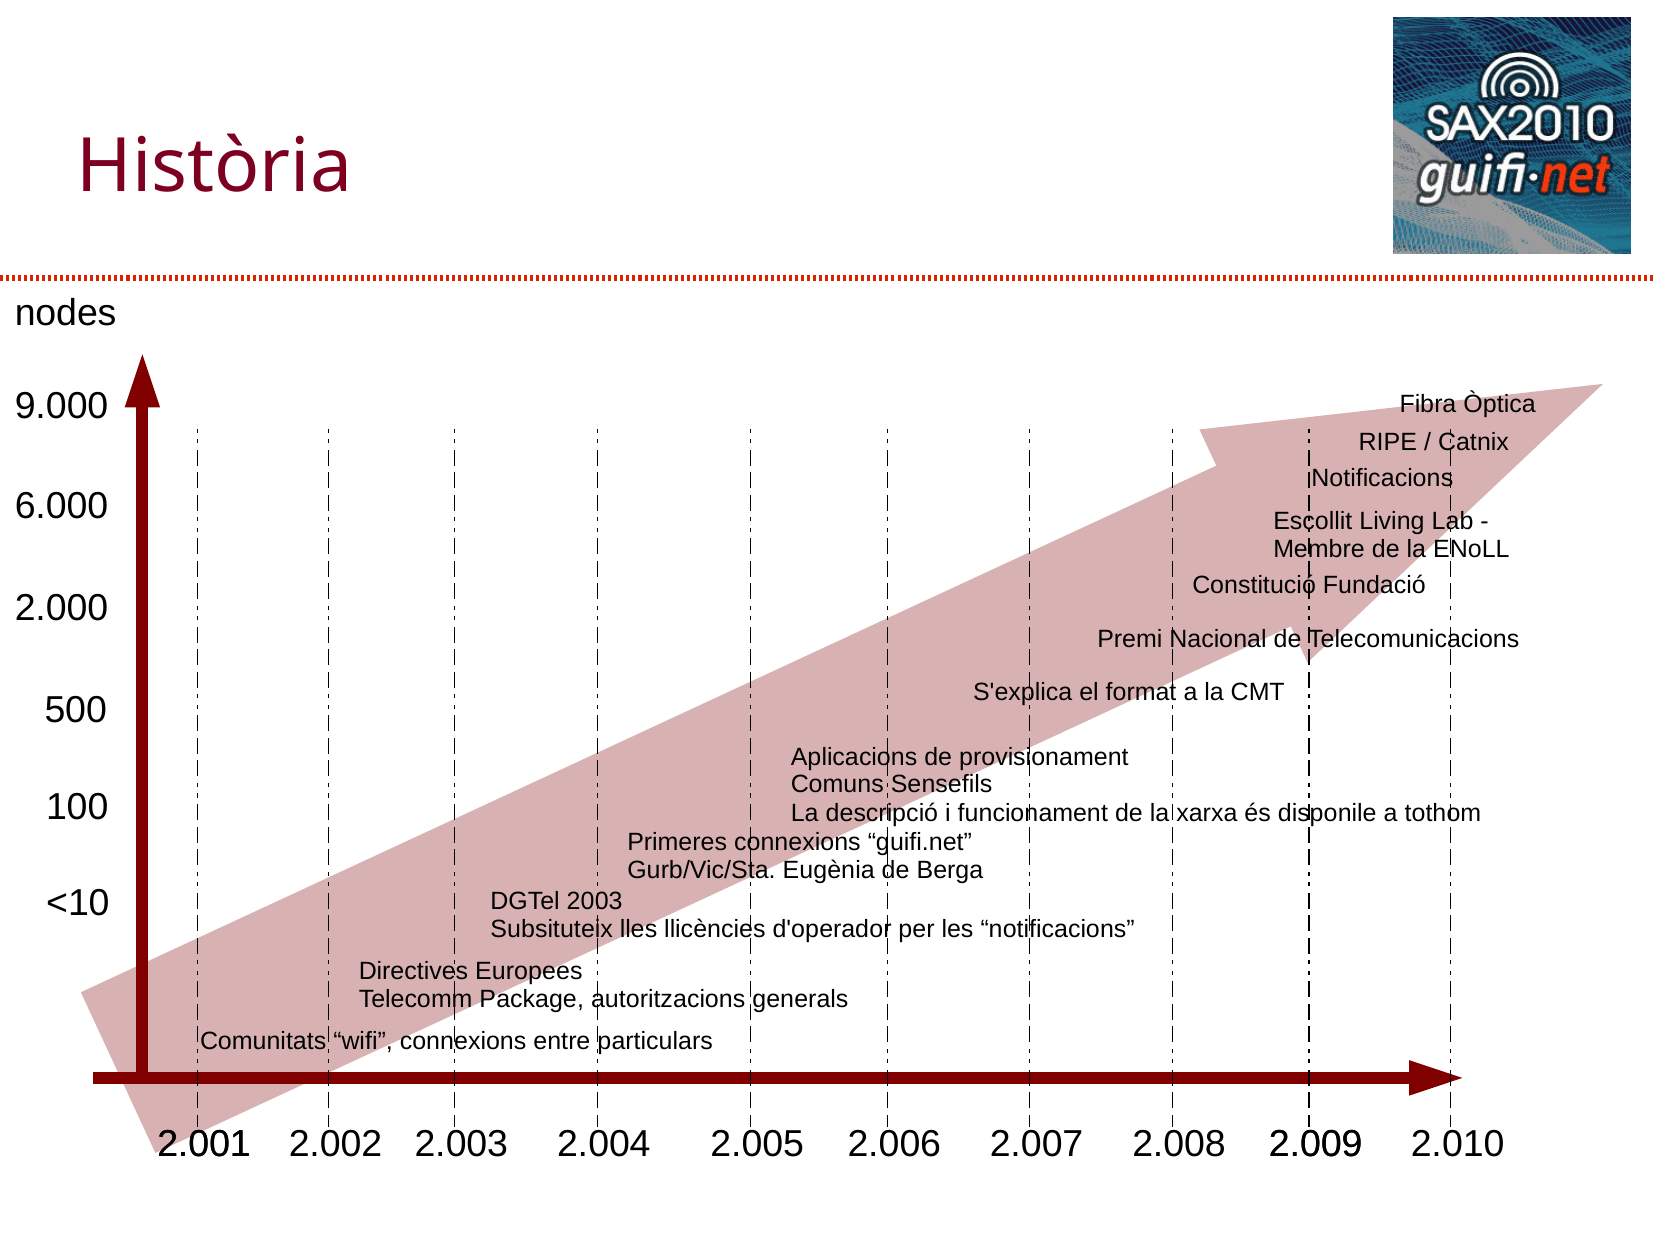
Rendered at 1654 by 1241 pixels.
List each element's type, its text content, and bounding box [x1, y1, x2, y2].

text_box 2.000 [0, 579, 124, 637]
text_box 2.005 [695, 1115, 819, 1173]
text_box 9.000 [0, 377, 124, 435]
text_box Notificacions [1296, 455, 1469, 499]
title Història [76, 59, 1093, 267]
text_box Premi Nacional de Telecomunicacions [1082, 617, 1536, 660]
text_box 2.006 [832, 1115, 956, 1173]
text_box 2.007 [975, 1115, 1099, 1173]
picture [1393, 17, 1631, 254]
text_box Constitució Fundació [1177, 563, 1442, 607]
text_box 2.002 [273, 1115, 398, 1173]
text_box Primeres connexions “guifi.net” Gurb/Vic/Sta. Eugènia de Berga [612, 820, 1000, 892]
text_box Comunitats “wifi”, connexions entre particulars [185, 1018, 729, 1062]
text_box 100 [31, 777, 124, 835]
text_box 2.004 [542, 1115, 666, 1173]
text_box DGTel 2003 Subsituteix lles llicències d'operador per les “notificacions” [475, 879, 1151, 951]
text_box 6.000 [0, 477, 124, 535]
text_box RIPE / Catnix [1344, 420, 1525, 464]
text_box Aplicacions de provisionament Comuns Sensefils La descripció i funcionament de la xarxa és disponile a tothom [775, 734, 1498, 834]
text_box Escollit Living Lab - Membre de la ENoLL [1258, 499, 1526, 570]
text_box Fibra Òptica [1384, 382, 1551, 426]
text_box <10 [31, 874, 125, 932]
text_box 2.008 [1117, 1115, 1241, 1173]
text_box 2.009 [1254, 1115, 1378, 1173]
text_box nodes [0, 283, 132, 341]
text_box 500 [29, 681, 122, 739]
text_box S'explica el format a la CMT [958, 670, 1301, 714]
text_box Directives Europees Telecomm Package, autoritzacions generals [344, 949, 865, 1021]
text_box 2.010 [1396, 1115, 1520, 1173]
text_box 2.003 [399, 1115, 524, 1173]
text_box 2.001 [142, 1115, 266, 1173]
